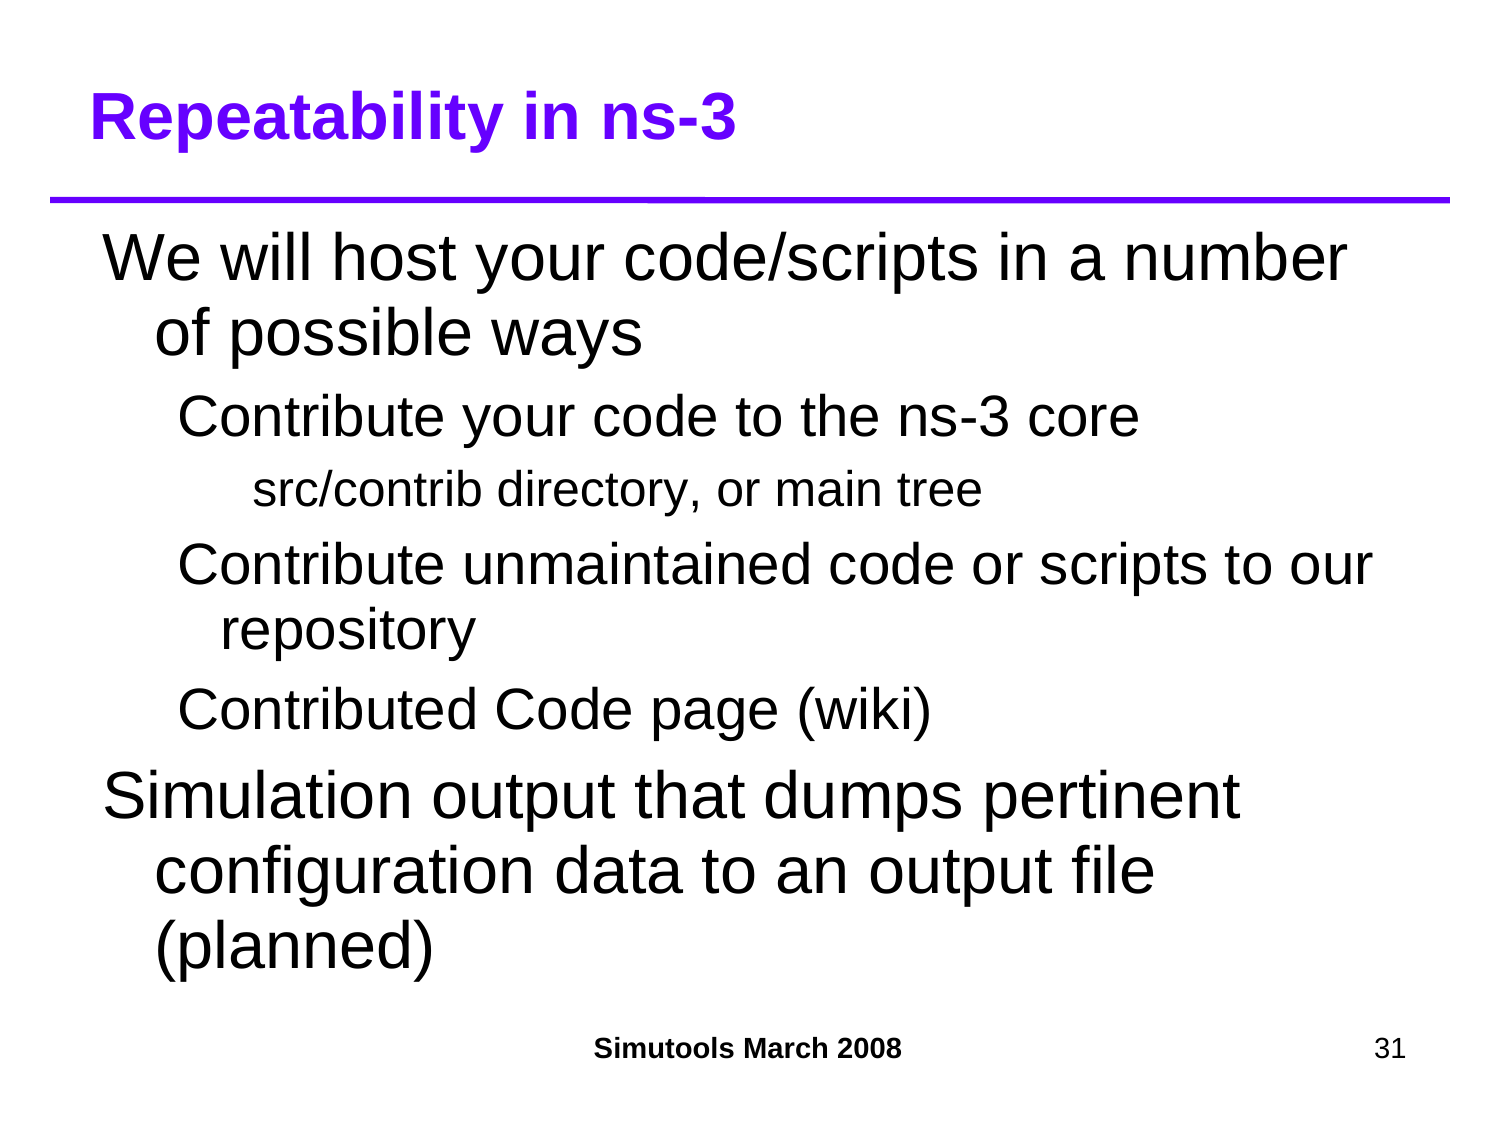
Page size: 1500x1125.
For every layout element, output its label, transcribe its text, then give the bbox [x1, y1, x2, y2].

list We will host your code/scripts in a number of possible ways Contribute your code to the ns-3 core src/contrib directory, or main tree Contribute unmaintained code or scripts to our repository Contributed Code page (wiki) Simulation output that dumps pertinent configuration data to an output file (planned) [87, 212, 1438, 1114]
title Repeatability in ns-3 [75, 68, 1426, 165]
